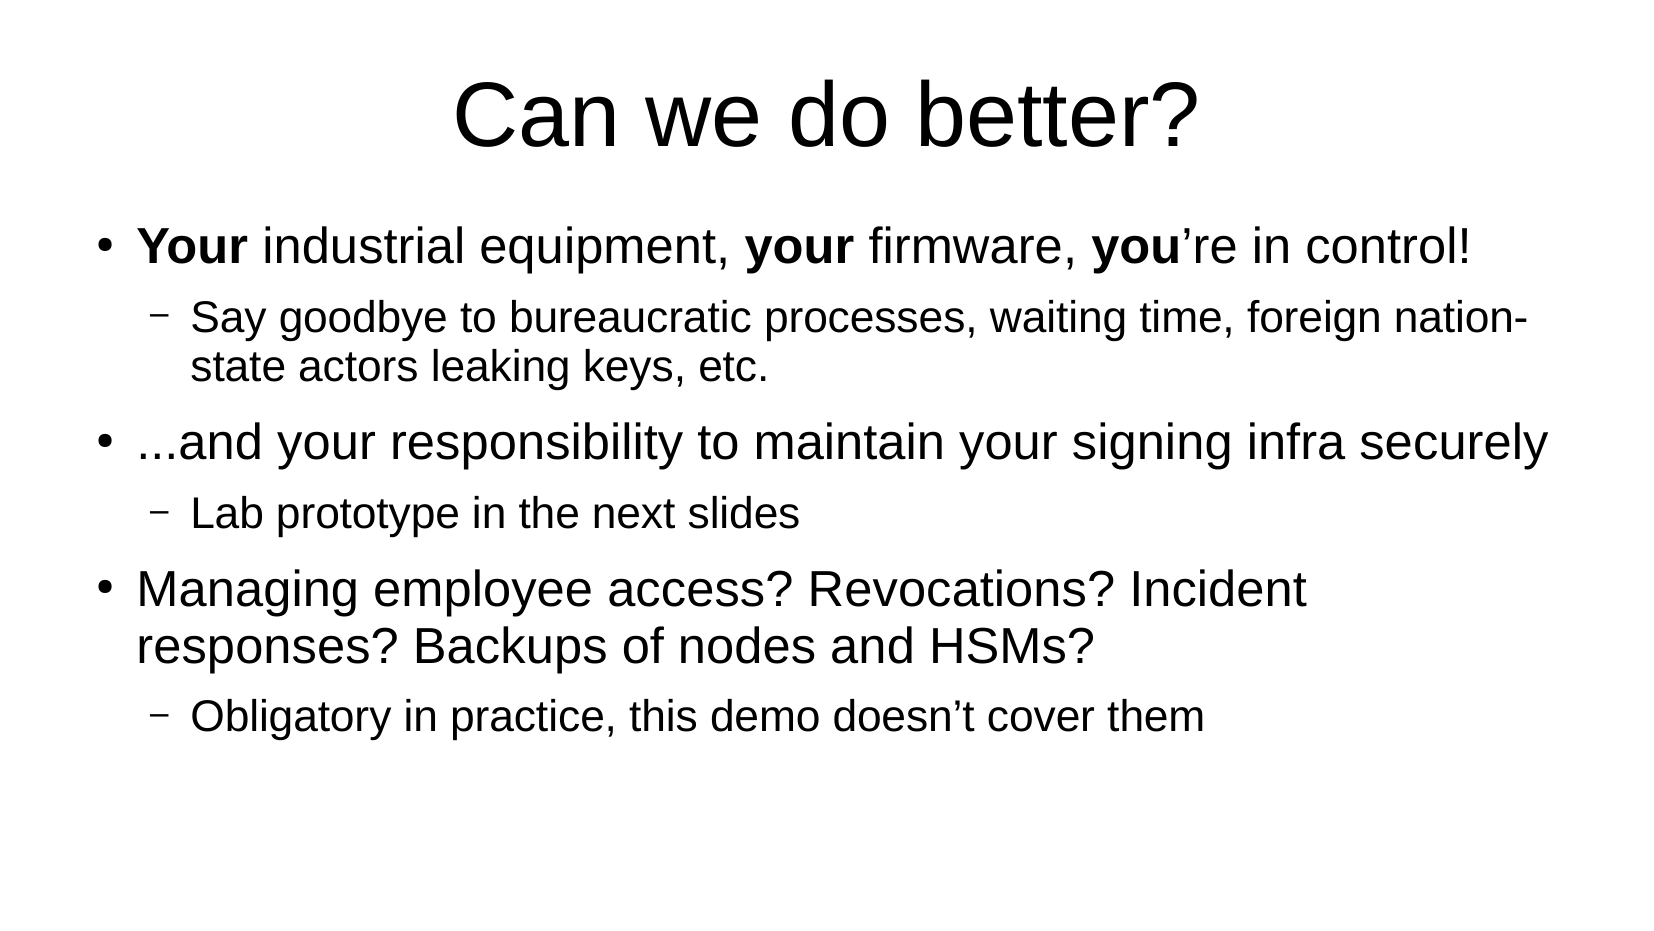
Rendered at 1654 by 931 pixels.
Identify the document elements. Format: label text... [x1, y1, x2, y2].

title Can we do better? [82, 37, 1571, 193]
list Your industrial equipment, your firmware, you’re in control! Say goodbye to bureaucratic processes, waiting time, foreign nation-state actors leaking keys, etc. ...and your responsibility to maintain your signing infra securely Lab prototype in the next slides Managing employee access? Revocations? Incident responses? Backups of nodes and HSMs? Obligatory in practice, this demo doesn’t cover them [82, 217, 1571, 758]
